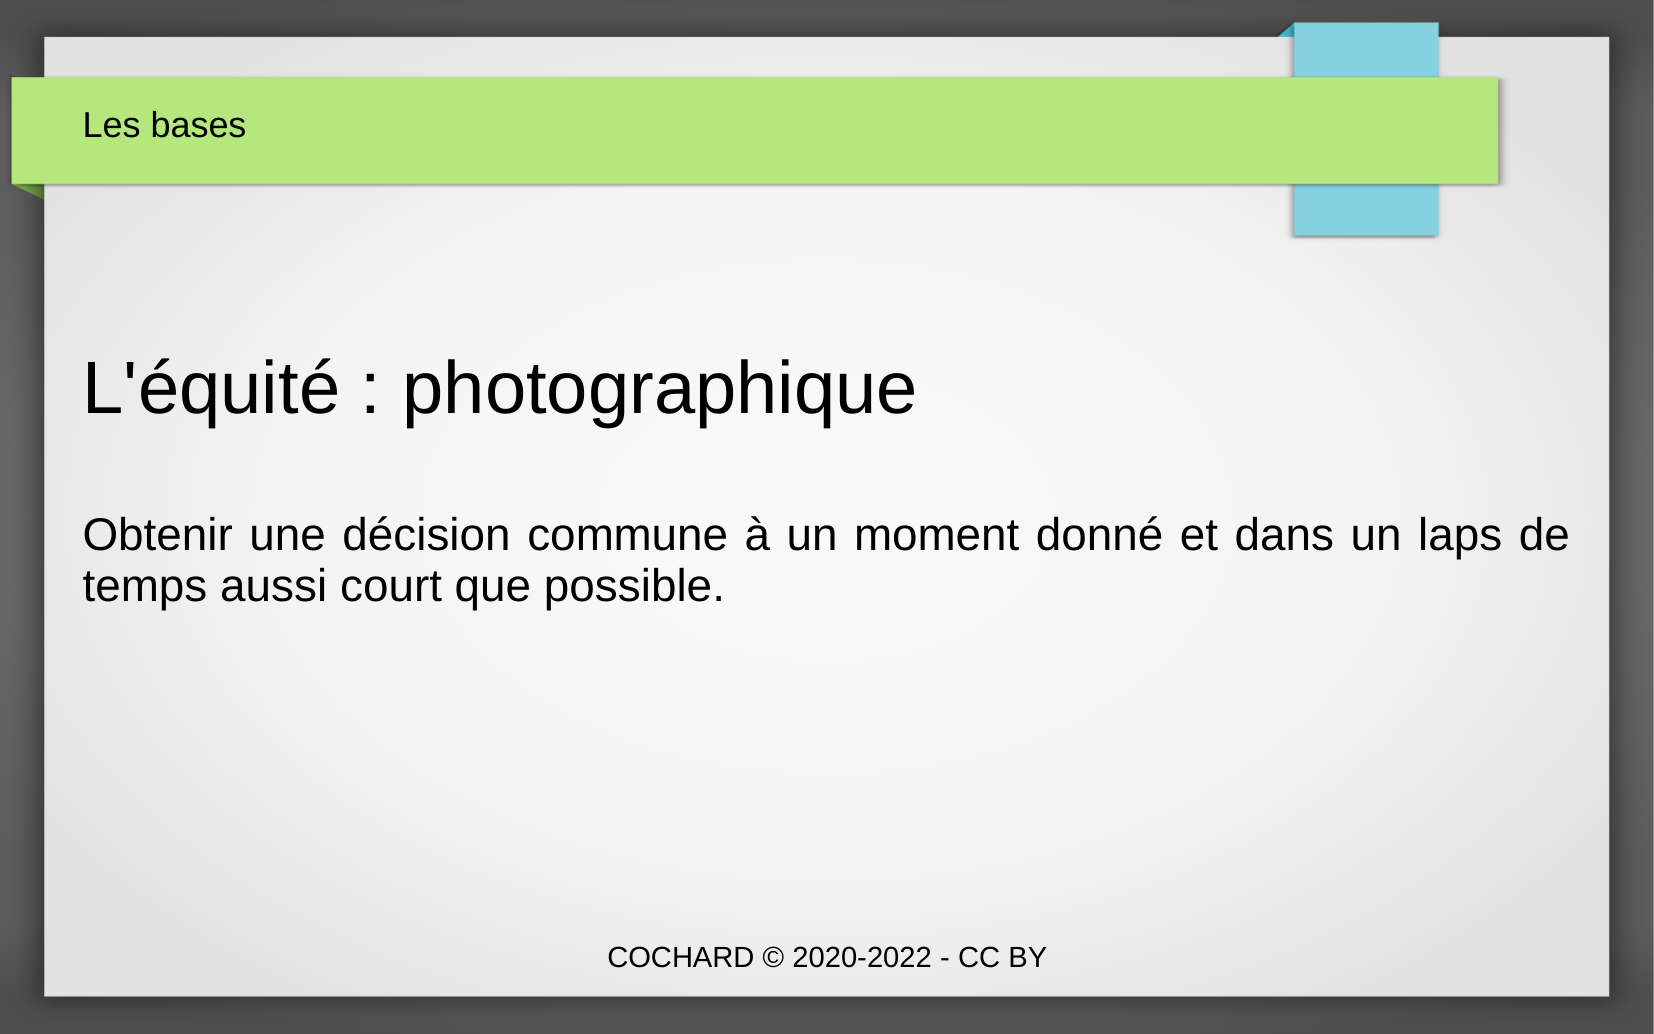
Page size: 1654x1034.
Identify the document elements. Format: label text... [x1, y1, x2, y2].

list L'équité : photographique Obtenir une décision commune à un moment donné et dans un laps de temps aussi court que possible. [82, 249, 1571, 849]
picture [0, 0, 1654, 1034]
title Les bases [82, 39, 1235, 210]
